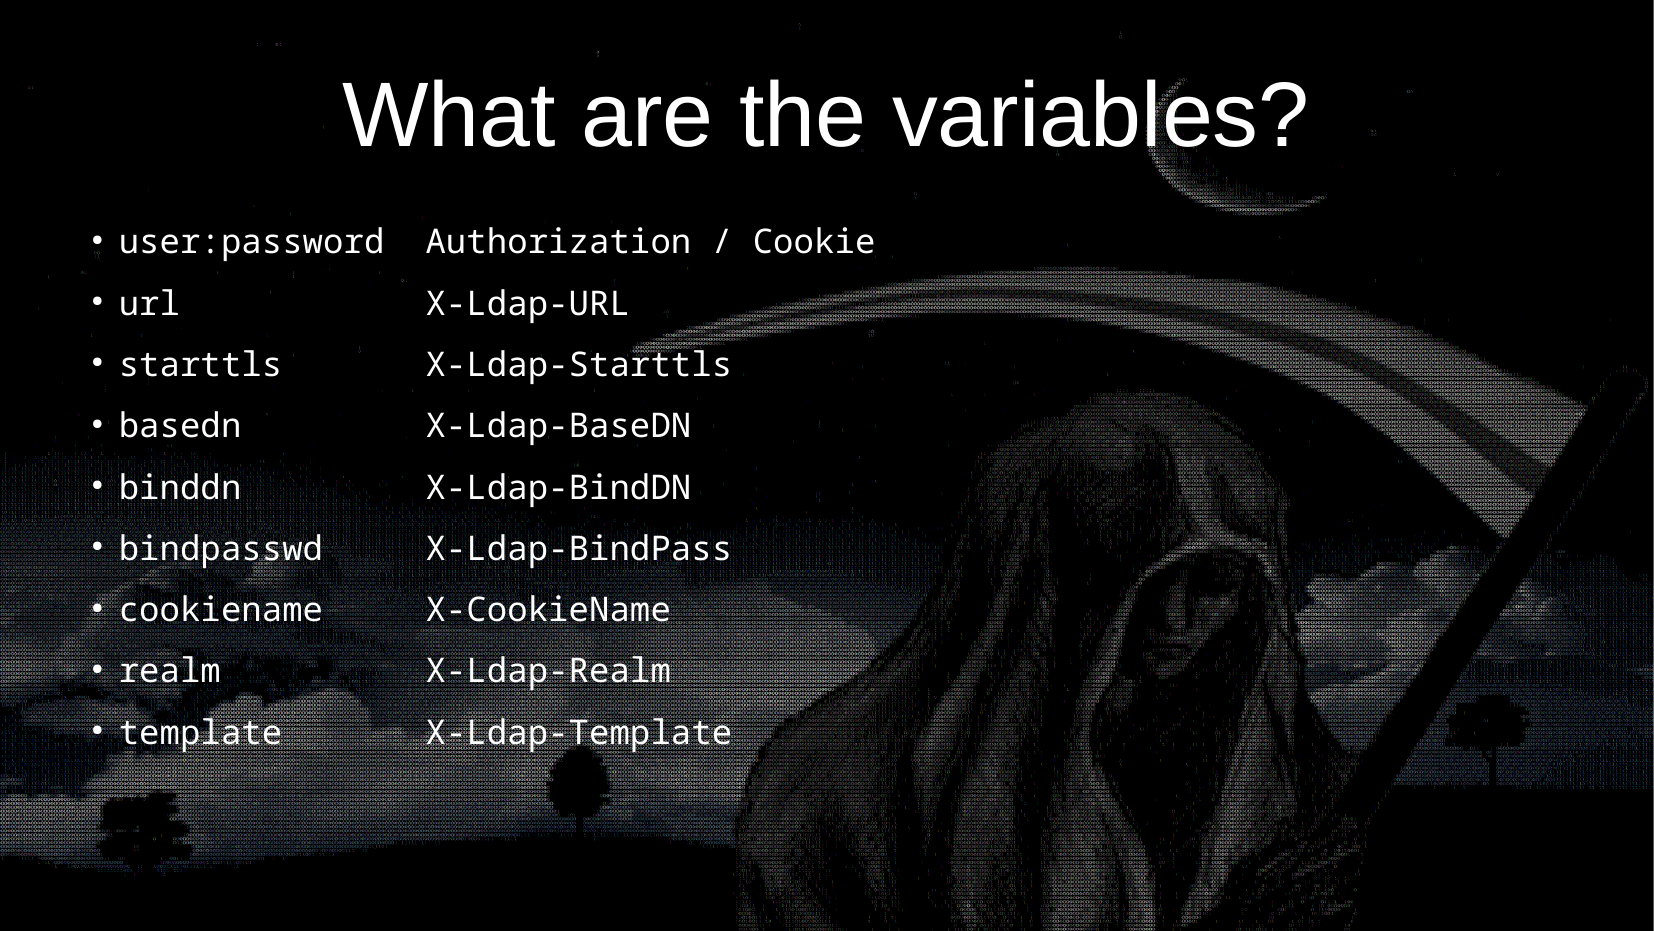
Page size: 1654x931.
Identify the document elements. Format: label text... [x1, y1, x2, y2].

title What are the variables? [82, 37, 1571, 193]
picture [0, 0, 1654, 931]
list user:password Authorization / Cookie url X-Ldap-URL starttls X-Ldap-Starttls basedn X-Ldap-BaseDN binddn X-Ldap-BindDN bindpasswd X-Ldap-BindPass cookiename X-CookieName realm X-Ldap-Realm template X-Ldap-Template [82, 217, 1571, 758]
